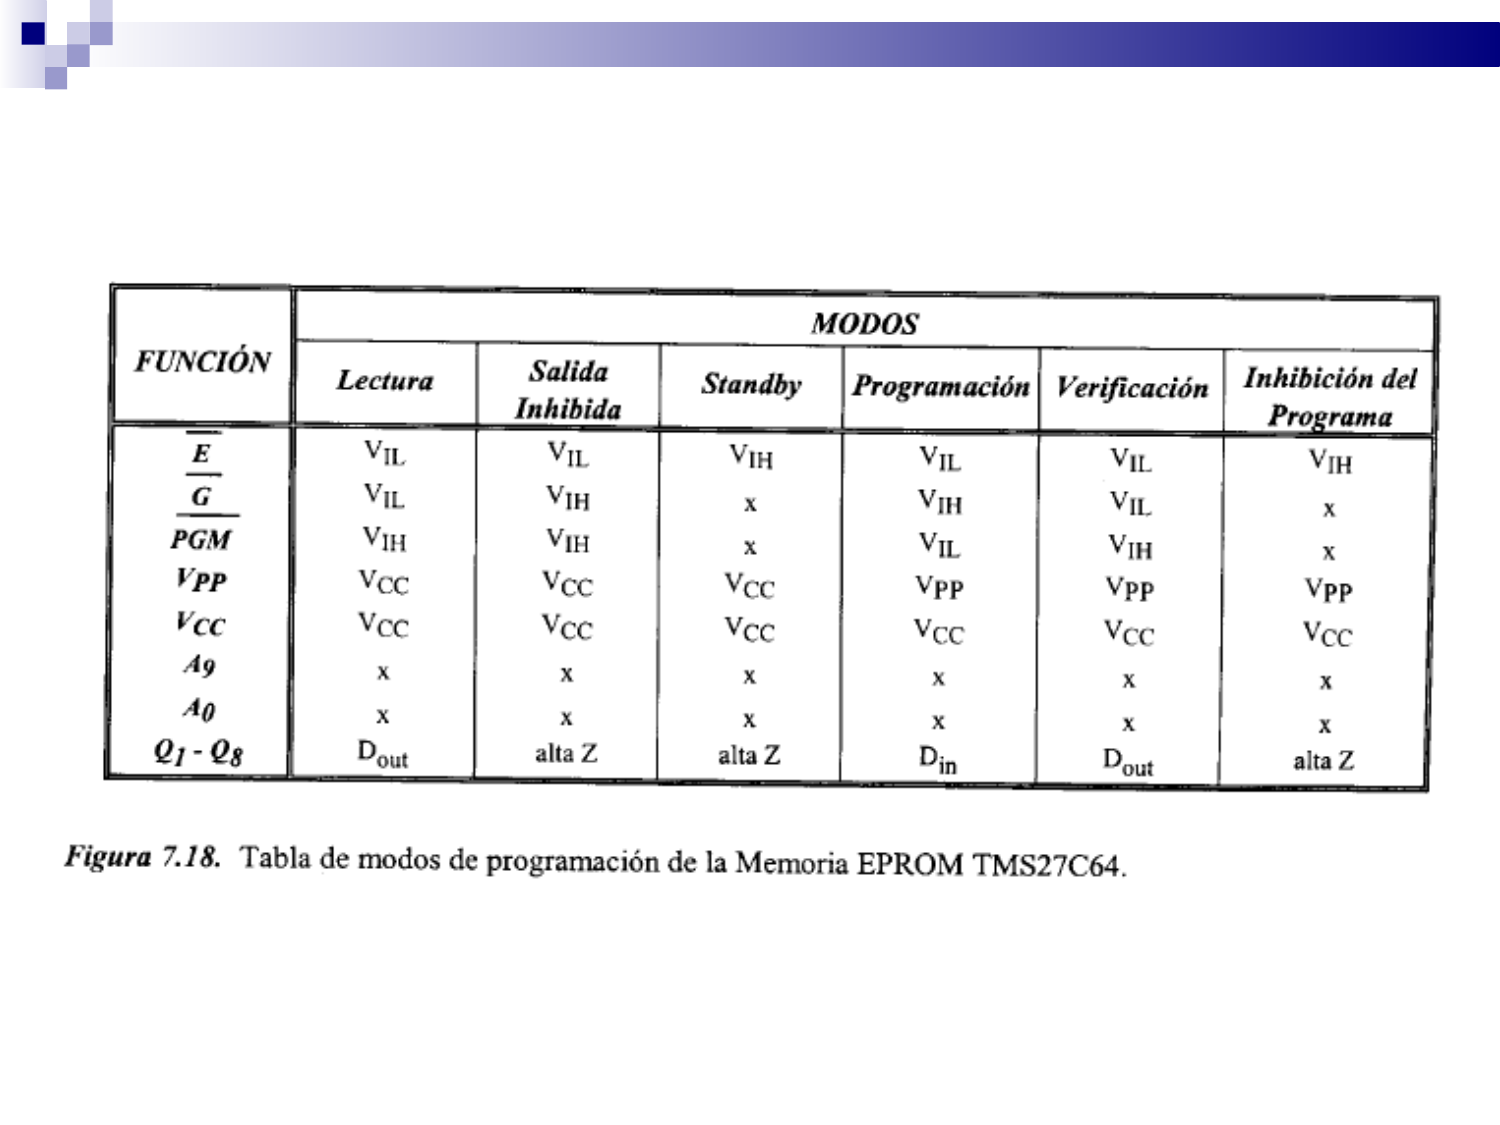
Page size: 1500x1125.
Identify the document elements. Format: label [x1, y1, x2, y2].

picture [41, 278, 1473, 914]
